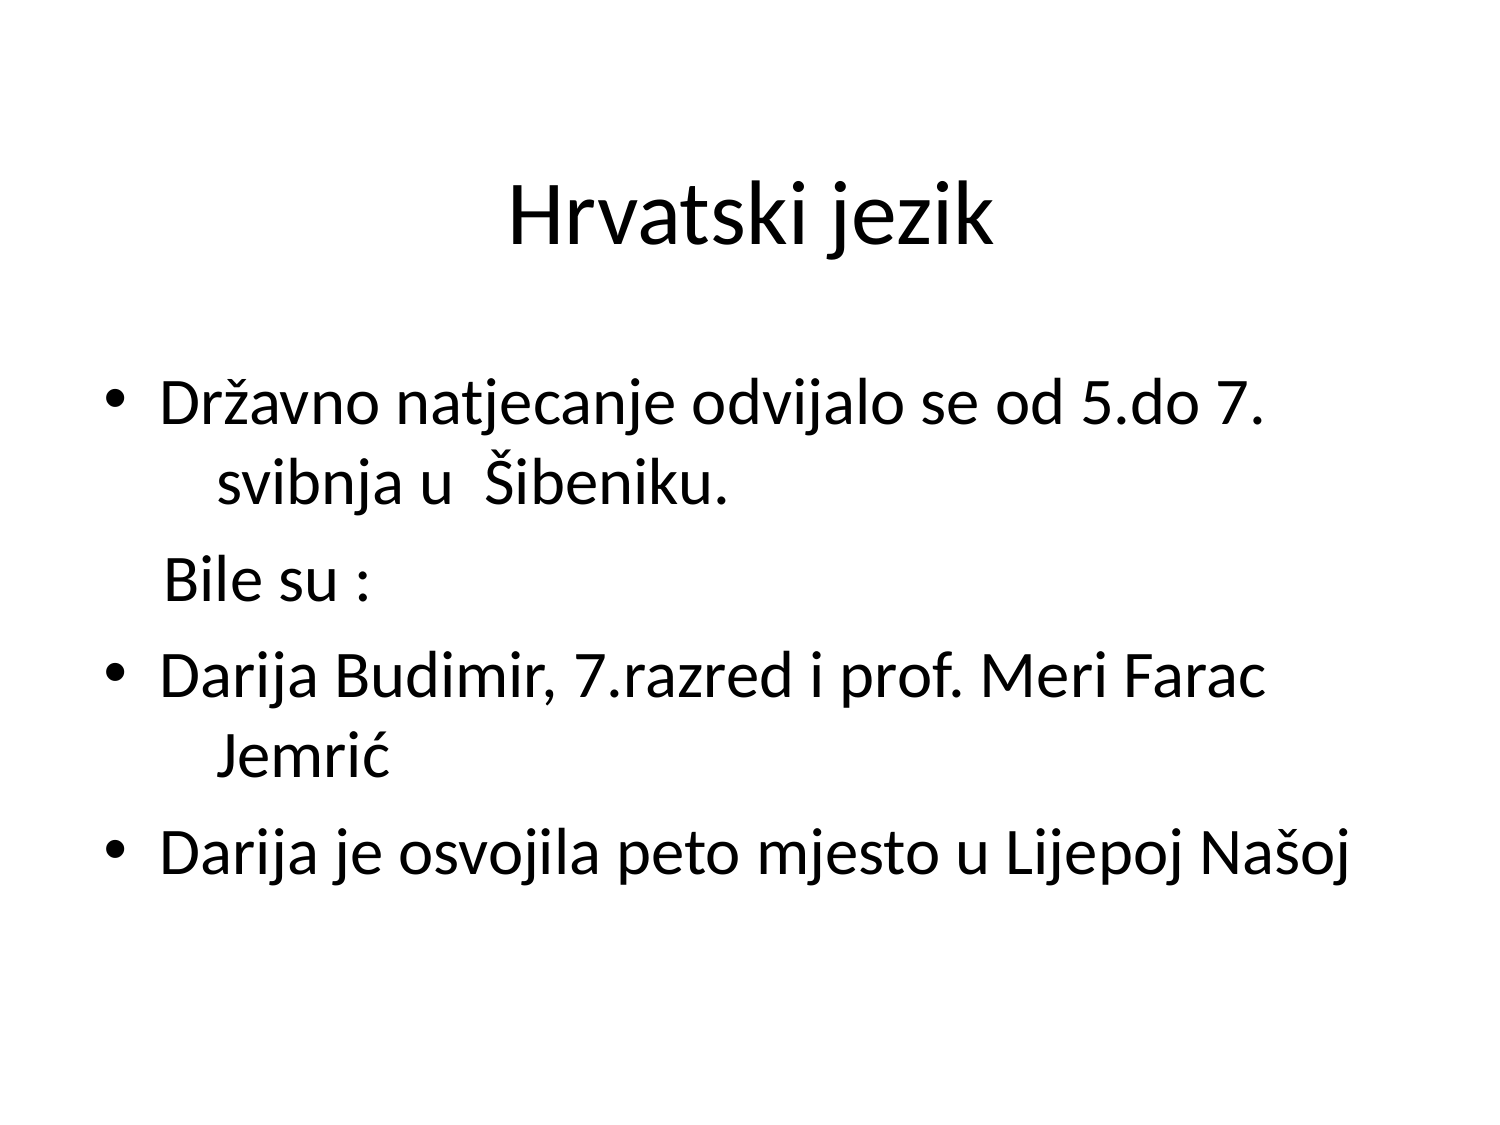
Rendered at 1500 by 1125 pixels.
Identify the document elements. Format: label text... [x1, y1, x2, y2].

list Državno natjecanje odvijalo se od 5.do 7. svibnja u Šibeniku. Bile su : Darija Budimir, 7.razred i prof. Meri Farac Jemrić Darija je osvojila peto mjesto u Lijepoj Našoj [88, 349, 1439, 969]
title Hrvatski jezik [76, 113, 1427, 302]
